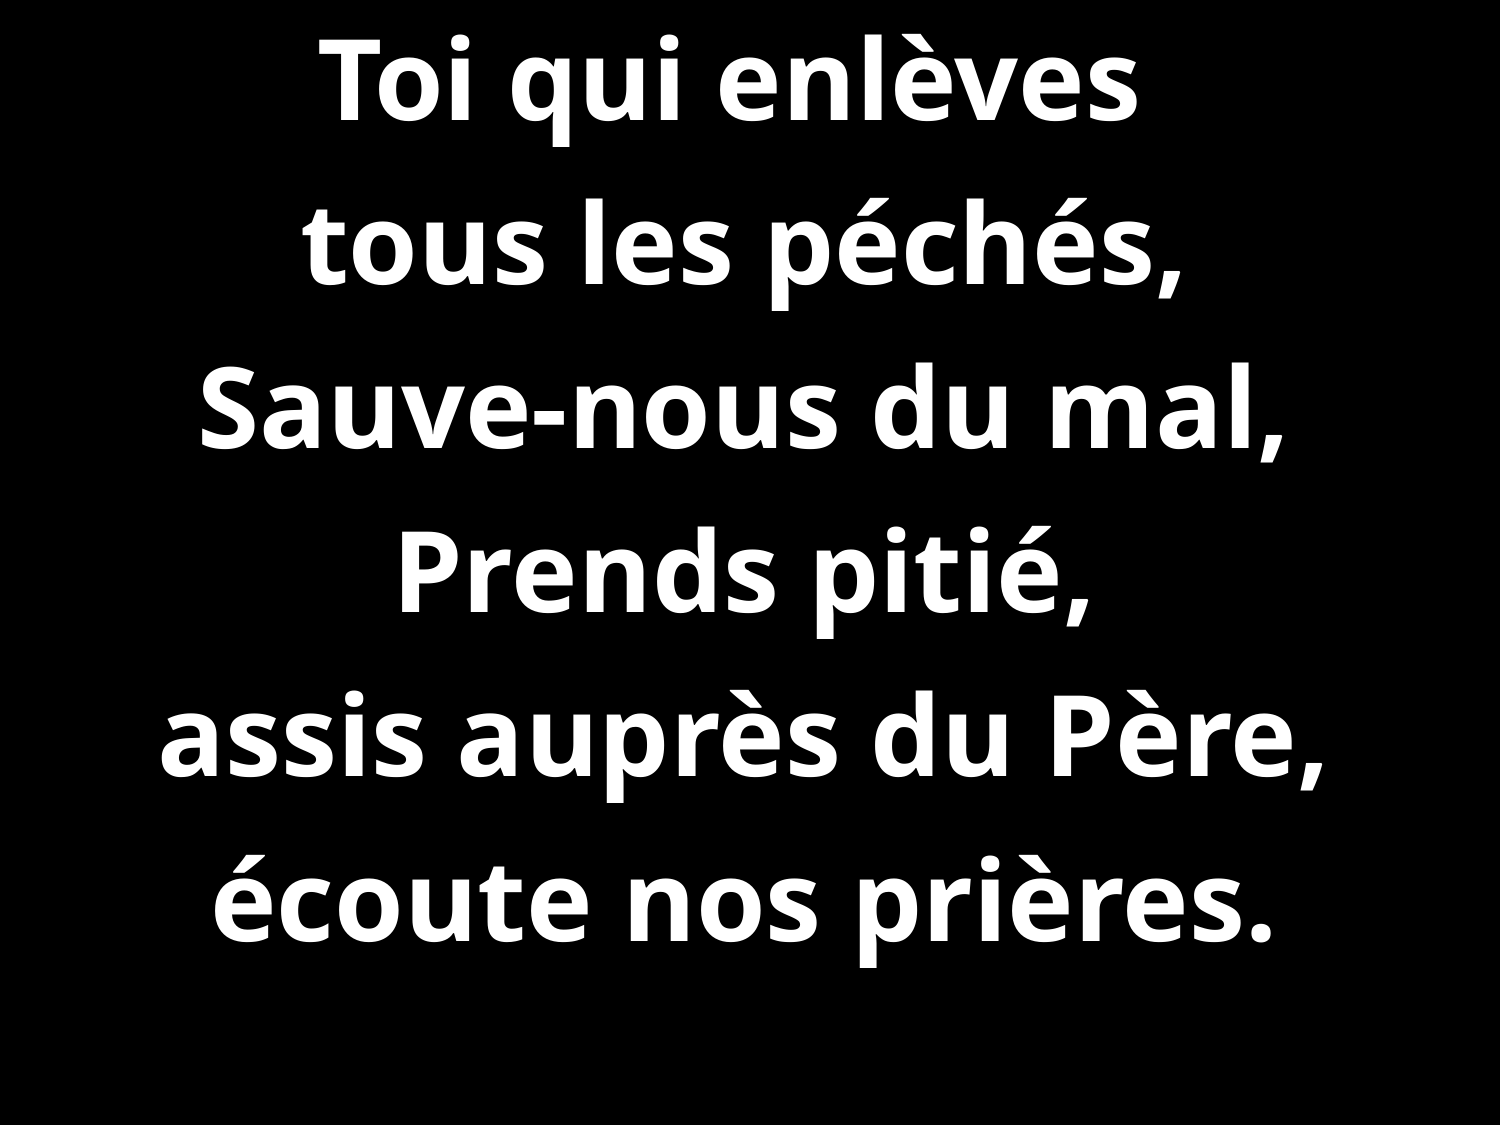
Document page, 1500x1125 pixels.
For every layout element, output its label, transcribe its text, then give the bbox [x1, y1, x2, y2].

list Toi qui enlèves tous les péchés, Sauve-nous du mal, Prends pitié, assis auprès du Père, écoute nos prières. [0, 0, 1489, 1125]
